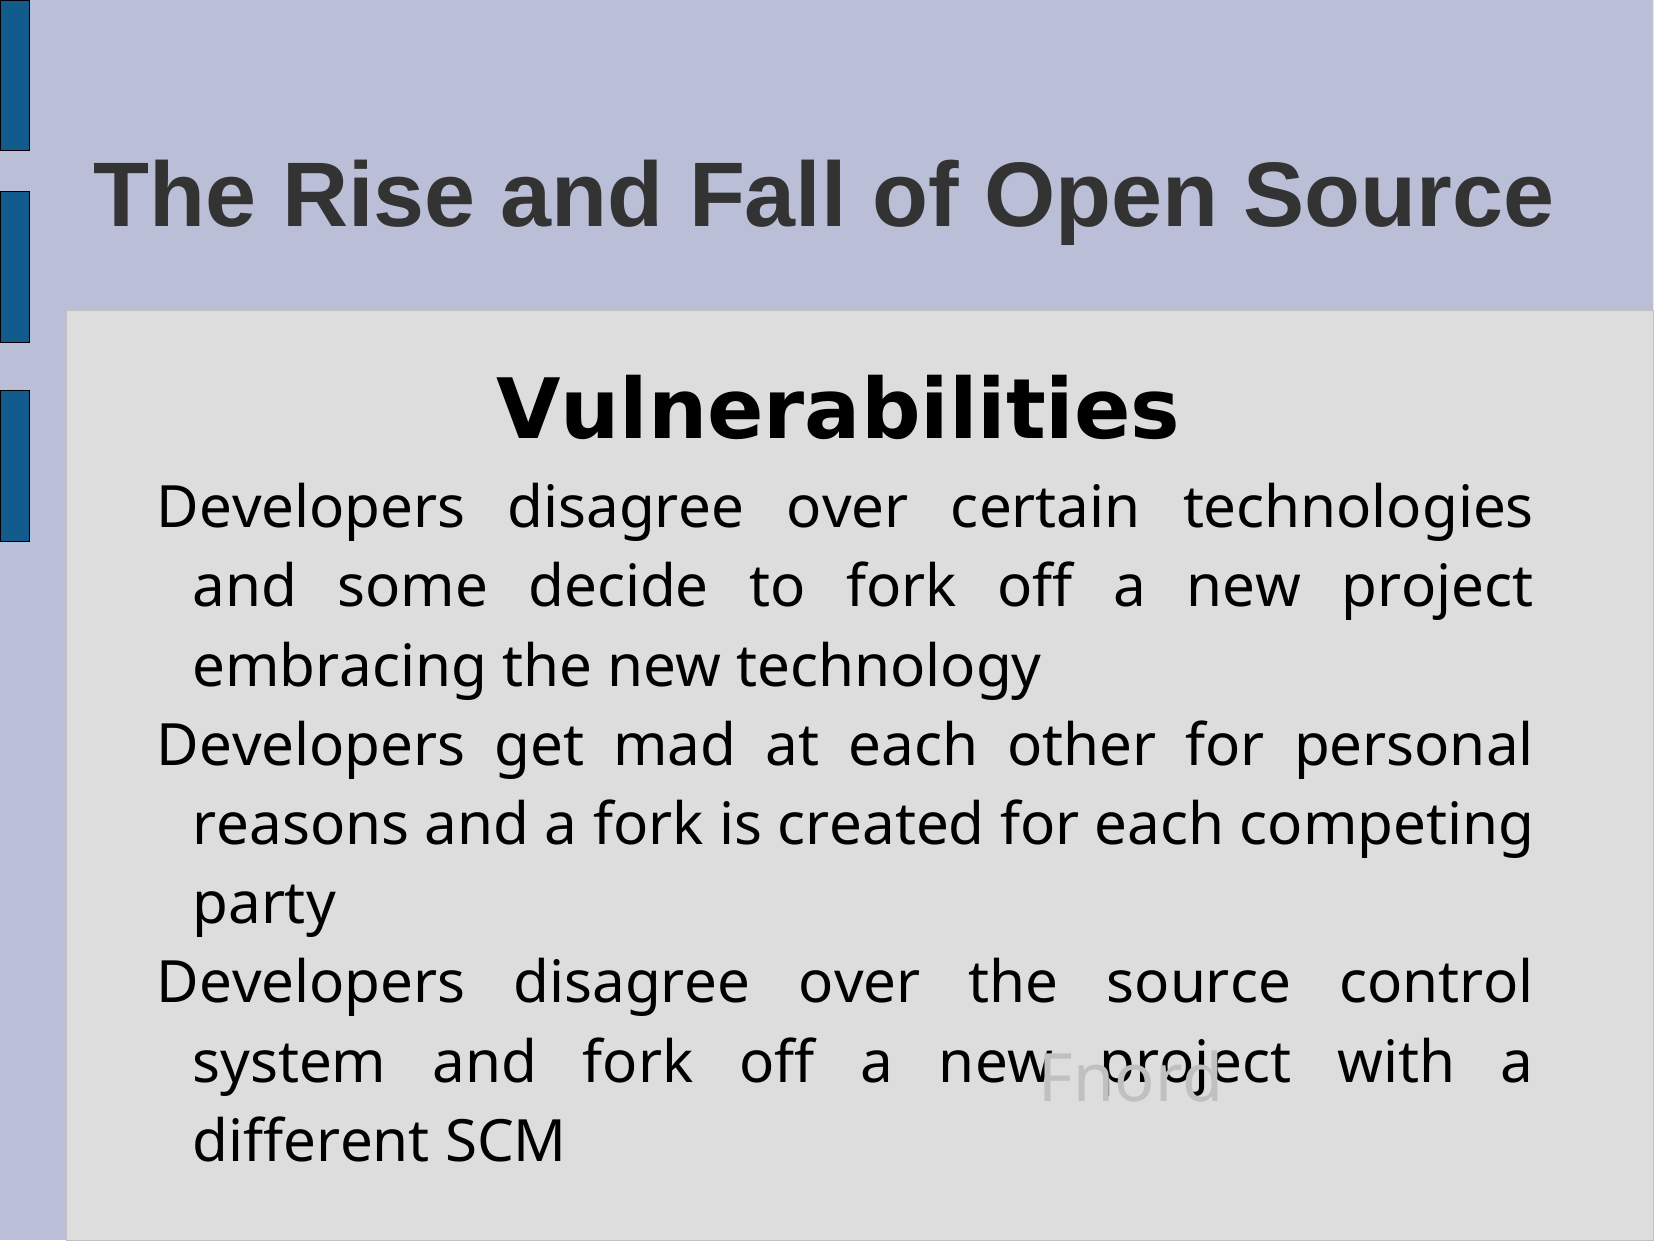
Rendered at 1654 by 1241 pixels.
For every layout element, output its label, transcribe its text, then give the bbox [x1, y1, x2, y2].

title The Rise and Fall of Open Source [37, 98, 1613, 291]
text_box Fnord [1003, 1035, 1388, 1117]
subtitle Developers disagree over certain technologies and some decide to fork off a new project embracing the new technology Developers get mad at each other for personal reasons and a fork is created for each competing party Developers disagree over the source control system and fork off a new project with a different SCM [121, 525, 1534, 1119]
text_box Vulnerabilities [101, 354, 1576, 488]
